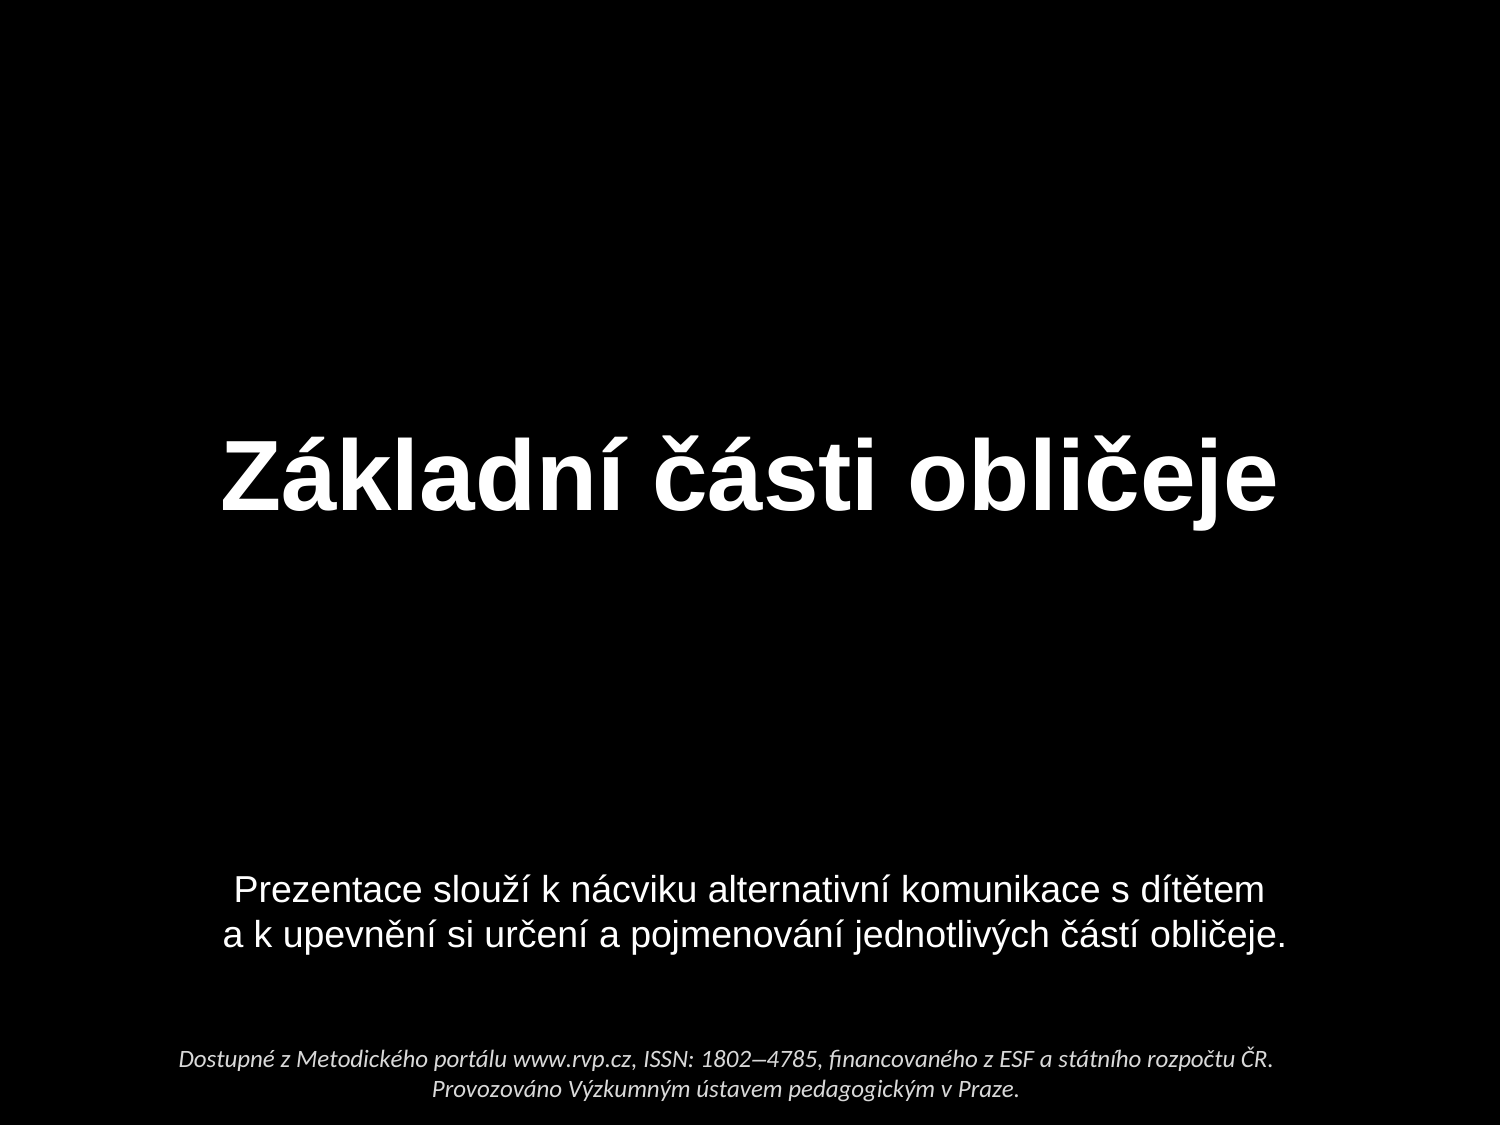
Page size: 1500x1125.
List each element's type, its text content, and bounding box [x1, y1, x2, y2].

title Základní části obličeje [112, 349, 1388, 591]
text_box Dostupné z Metodického portálu www.rvp.cz, ISSN: 1802–4785, financovaného z ESF a státního rozpočtu ČR. Provozováno Výzkumným ústavem pedagogickým v Praze. [105, 1042, 1348, 1103]
text_box Prezentace slouží k nácviku alternativní komunikace s dítětem a k upevnění si určení a pojmenování jednotlivých částí obličeje. [207, 857, 1303, 964]
